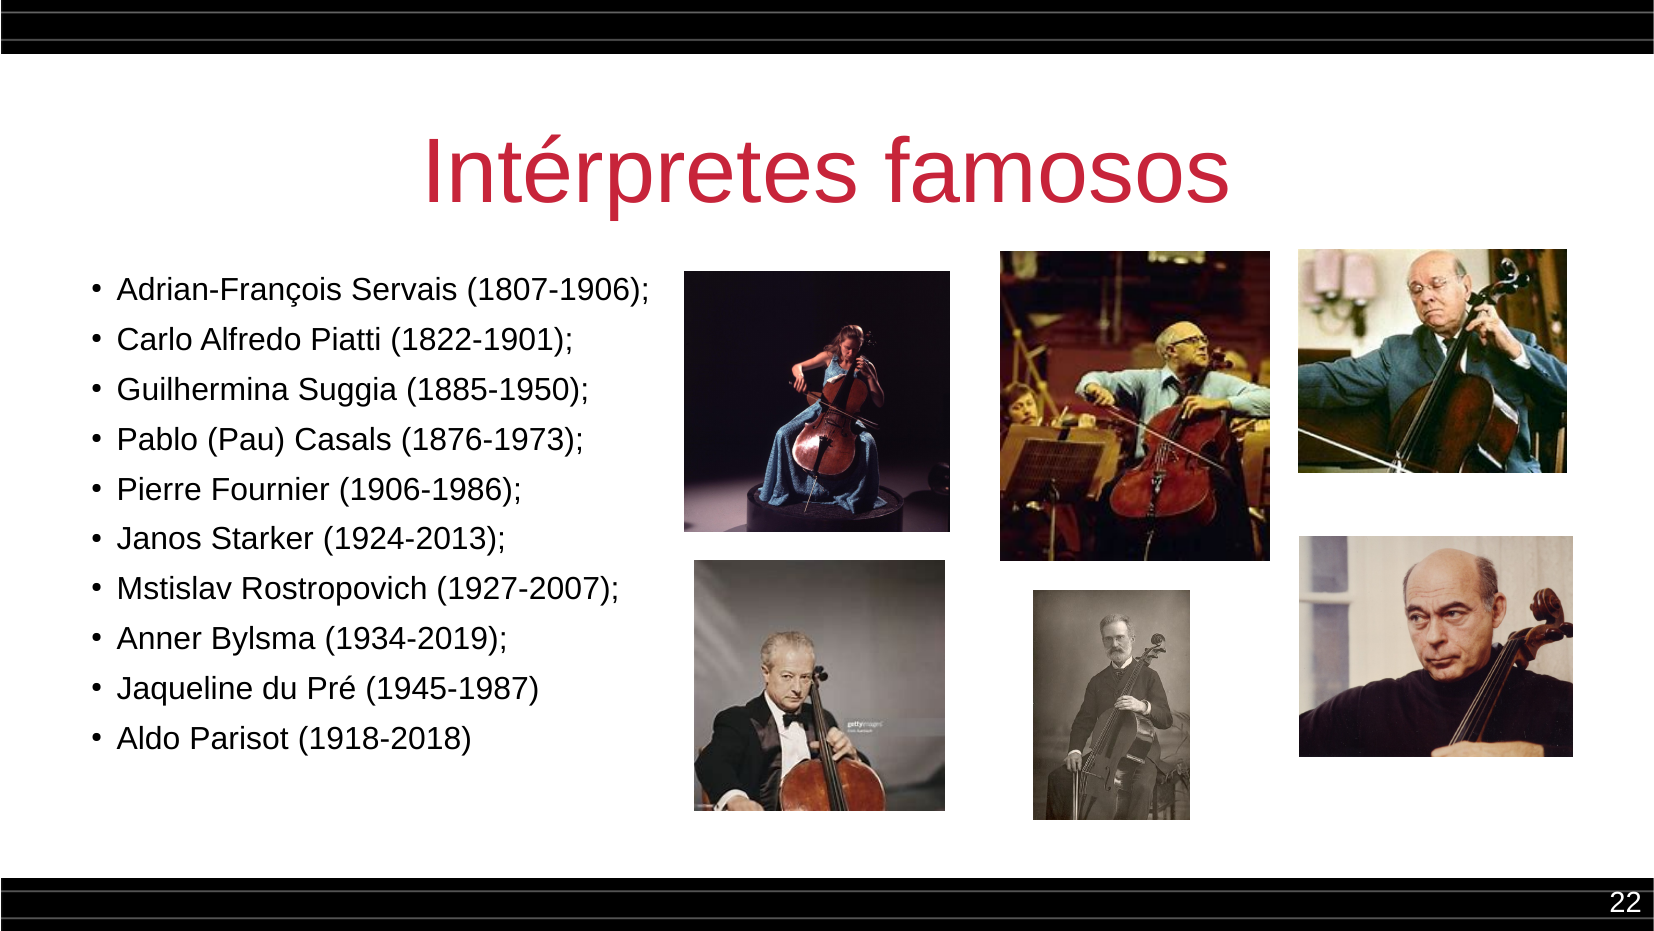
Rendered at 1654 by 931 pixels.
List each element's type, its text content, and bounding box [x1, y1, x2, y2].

picture [1298, 249, 1567, 473]
title Intérpretes famosos [82, 92, 1571, 249]
picture [1000, 251, 1270, 562]
picture [1, 0, 1654, 54]
picture [694, 560, 945, 811]
picture [1, 878, 1654, 931]
picture [1299, 536, 1573, 758]
list Adrian-François Servais (1807-1906); Carlo Alfredo Piatti (1822-1901); Guilhermina Suggia (1885-1950); Pablo (Pau) Casals (1876-1973); Pierre Fournier (1906-1986); Janos Starker (1924-2013); Mstislav Rostropovich (1927-2007); Anner Bylsma (1934-2019); Jaqueline du Pré (1945-1987) Aldo Parisot (1918-2018) [82, 271, 1571, 758]
picture [684, 271, 950, 532]
picture [1033, 590, 1190, 820]
